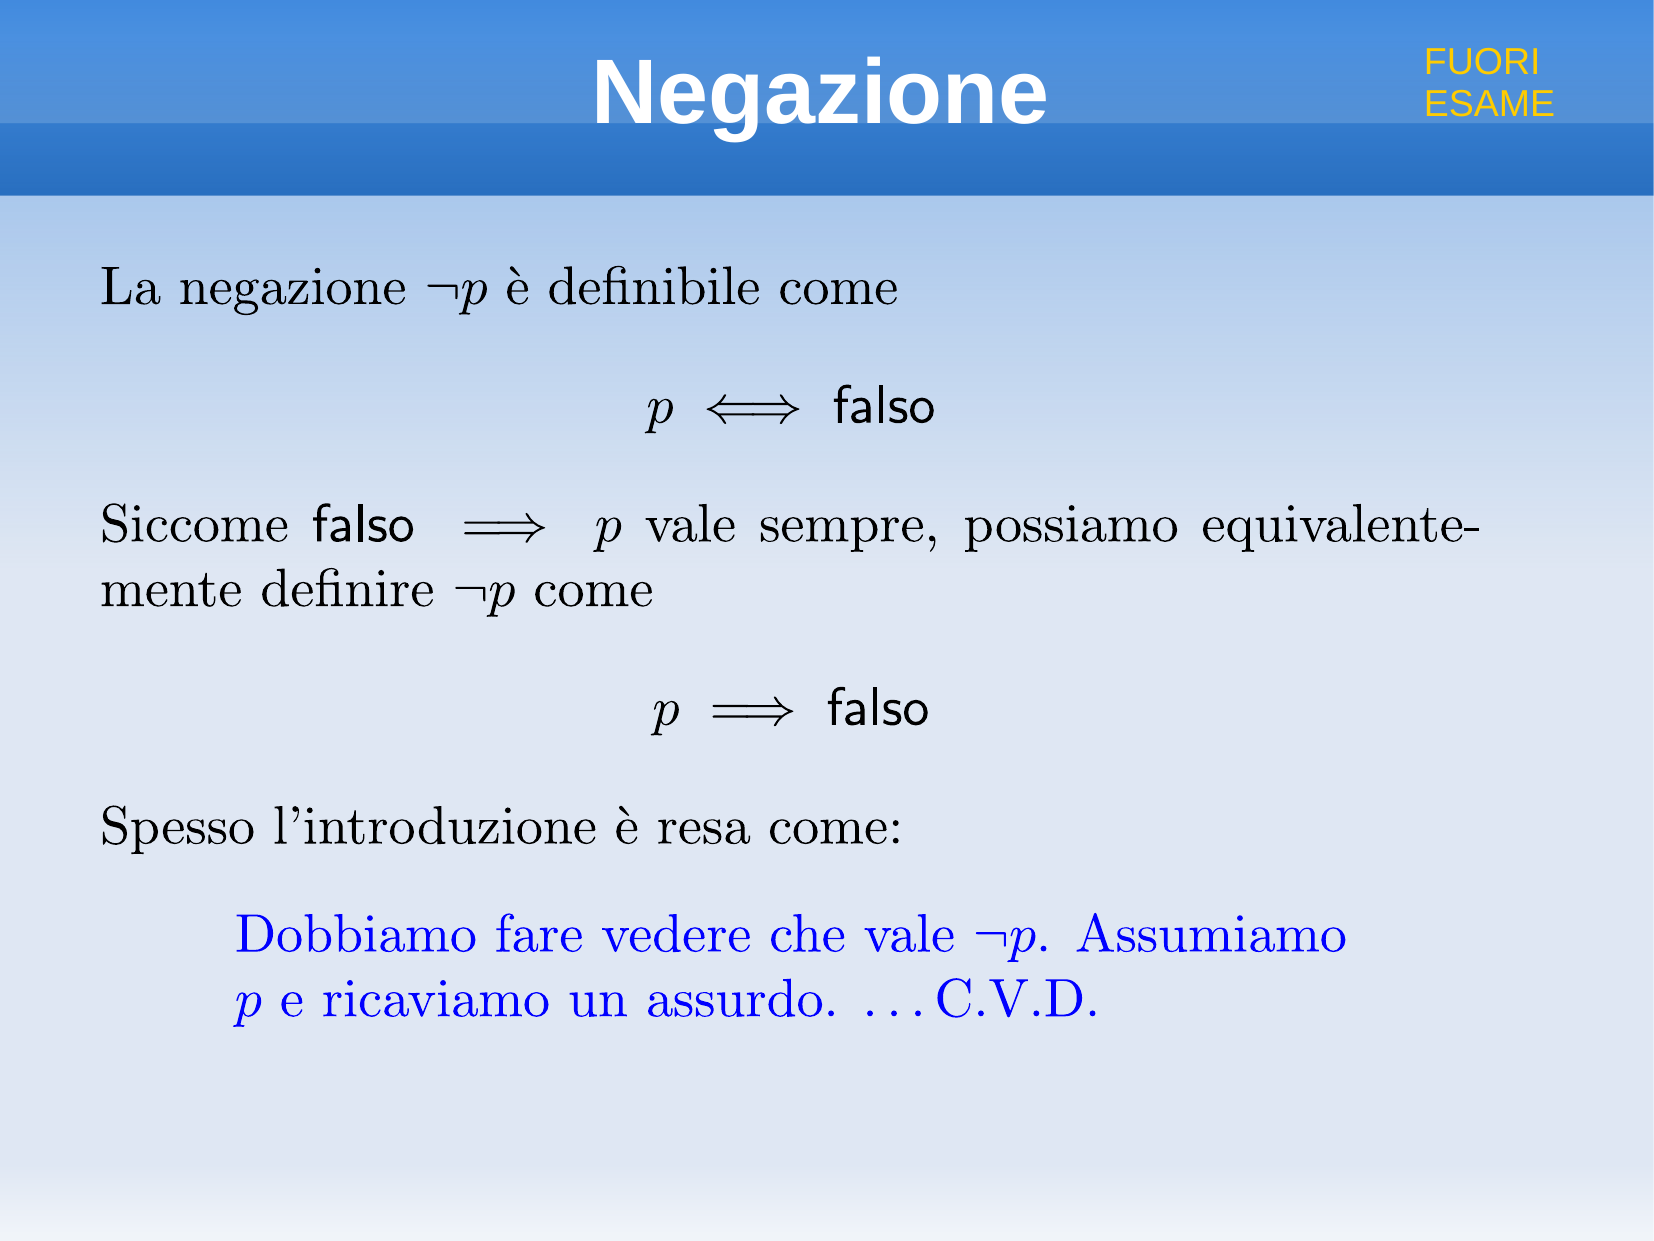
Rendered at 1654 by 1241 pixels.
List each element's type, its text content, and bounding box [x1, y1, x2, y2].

title Negazione [76, 0, 1565, 196]
text_box FUORI ESAME [1409, 33, 1571, 132]
text_box [99, 265, 1482, 1027]
picture [0, 0, 1654, 1241]
